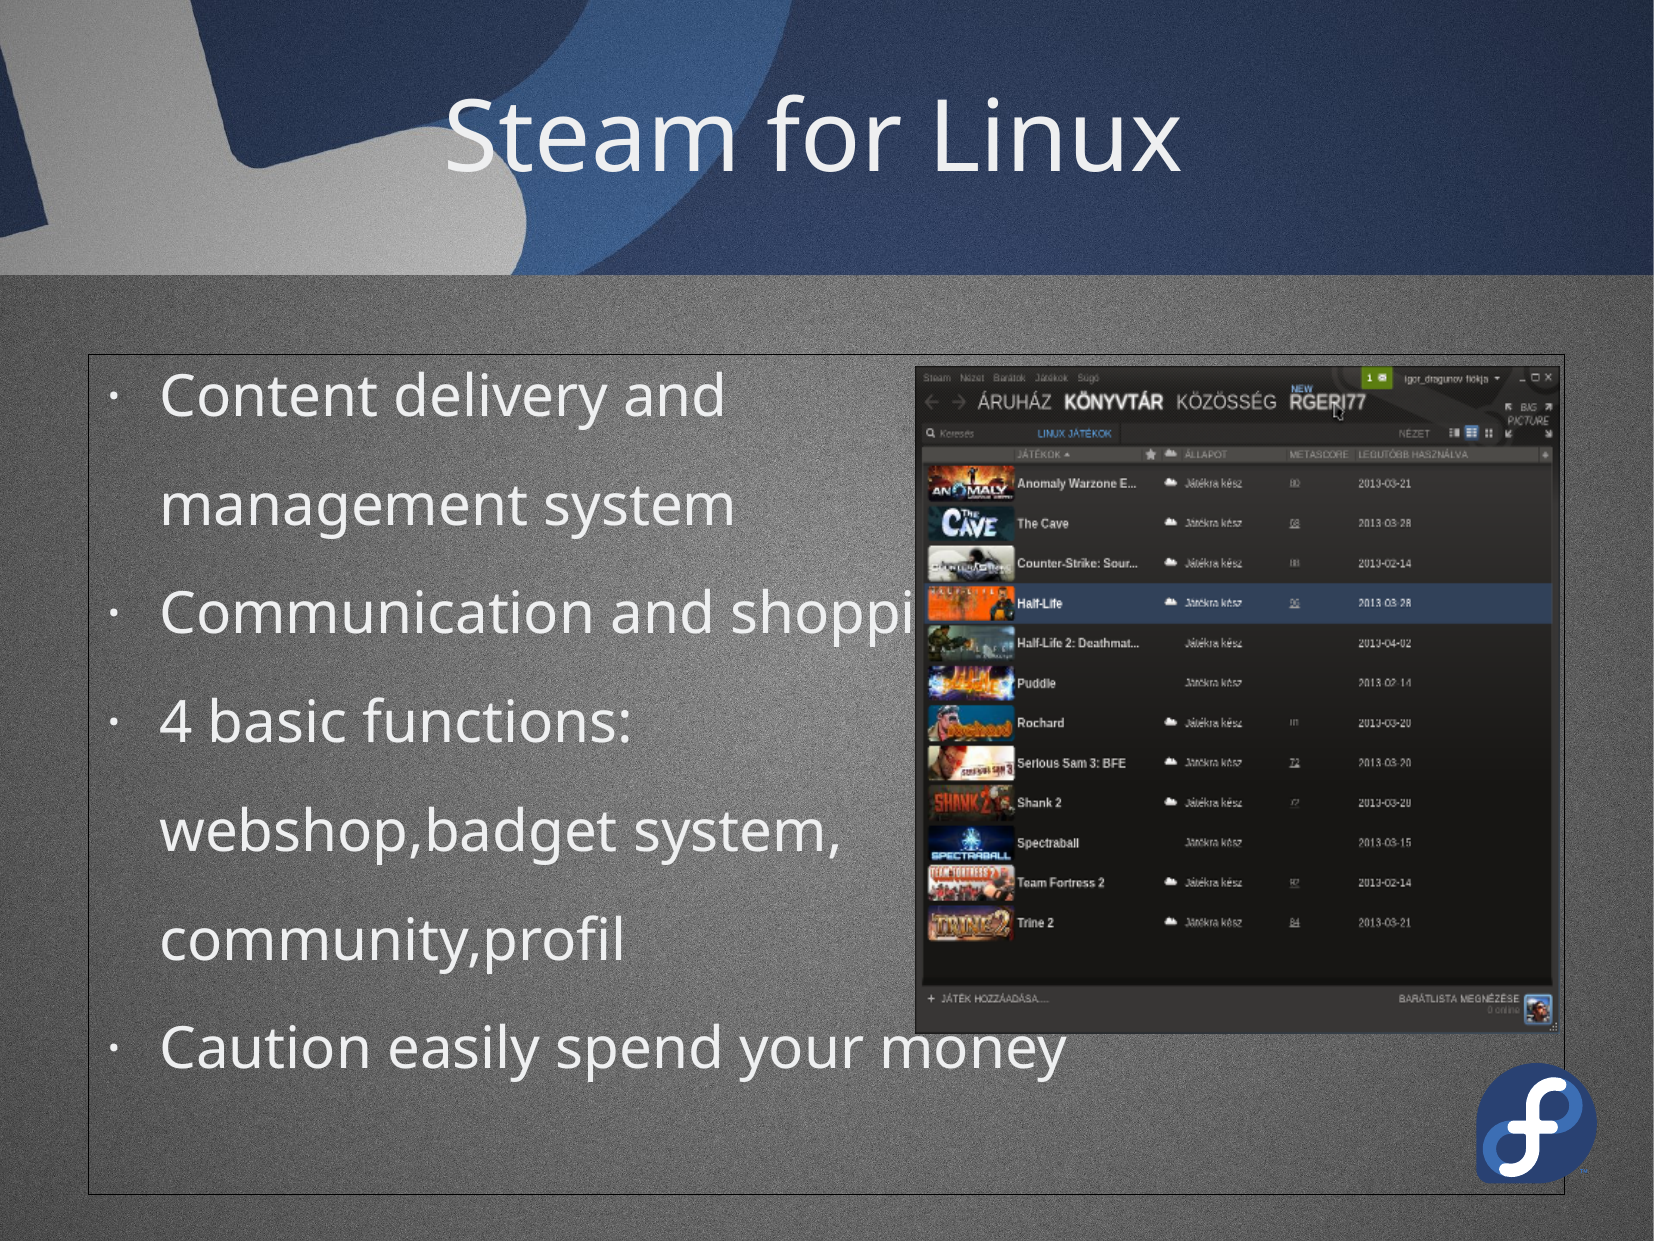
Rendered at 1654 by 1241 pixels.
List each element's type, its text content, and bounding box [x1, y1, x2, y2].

list Content delivery and management system Communication and shopping 4 basic functions: webshop,badget system, community,profil Caution easily spend your money [88, 354, 1565, 1084]
title Steam for Linux [88, 29, 1565, 237]
picture [0, 0, 1654, 1241]
